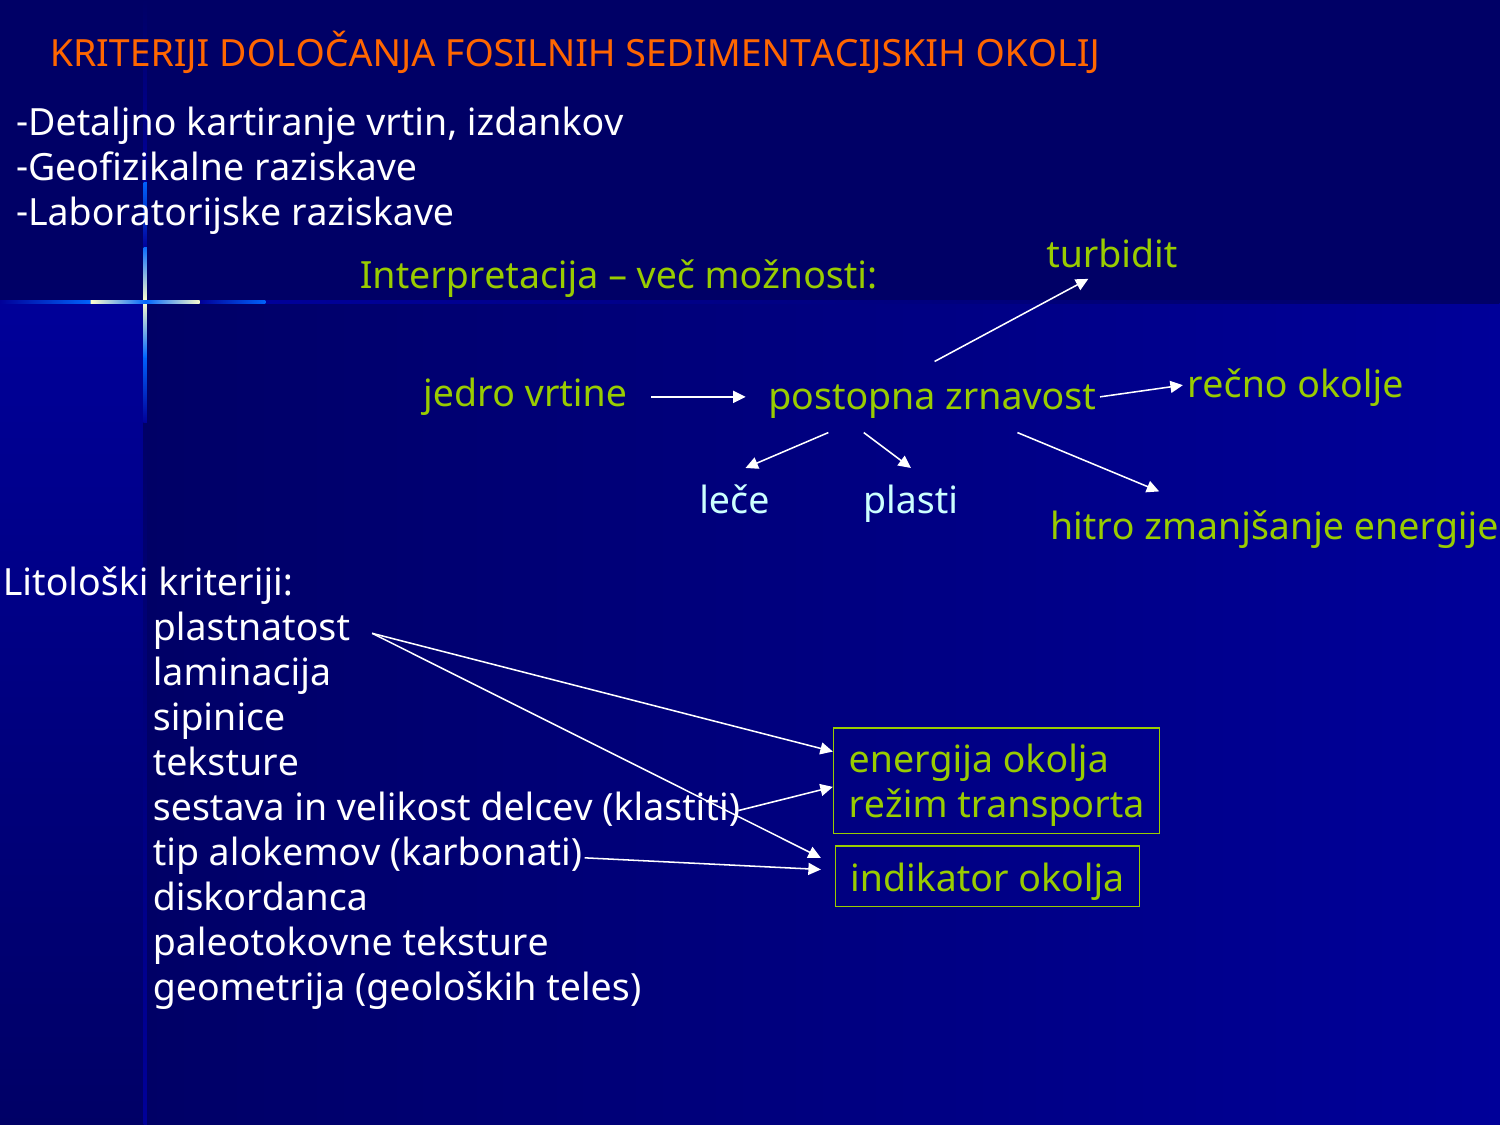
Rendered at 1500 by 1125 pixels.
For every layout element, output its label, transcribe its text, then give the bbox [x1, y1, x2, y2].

text_box Litološki kriteriji: plastnatost laminacija sipinice teksture sestava in velikost delcev (klastiti) tip alokemov (karbonati) diskordanca paleotokovne teksture geometrija (geoloških teles) [0, 550, 756, 1062]
text_box plasti [848, 467, 973, 529]
text_box energija okolja režim transporta [833, 727, 1160, 834]
text_box hitro zmanjšanje energije [1035, 493, 1500, 555]
text_box leče [684, 467, 785, 529]
text_box postopna zrnavost [753, 364, 1112, 425]
text_box Interpretacija – več možnosti: [345, 243, 893, 304]
text_box KRITERIJI DOLOČANJA FOSILNIH SEDIMENTACIJSKIH OKOLIJ [34, 21, 1116, 83]
text_box rečno okolje [1172, 352, 1419, 413]
text_box indikator okolja [835, 846, 1140, 907]
text_box Detaljno kartiranje vrtin, izdankov Geofizikalne raziskave Laboratorijske raziskave [1, 90, 640, 241]
text_box turbidit [1031, 222, 1193, 283]
text_box Litološki kriteriji: plastnatost laminacija sipinice teksture sestava in velikost delcev (klastiti) tip alokemov (karbonati) diskordanca paleotokovne teksture geometrija (geoloških teles) [388, 639, 756, 813]
text_box jedro vrtine [408, 361, 643, 422]
